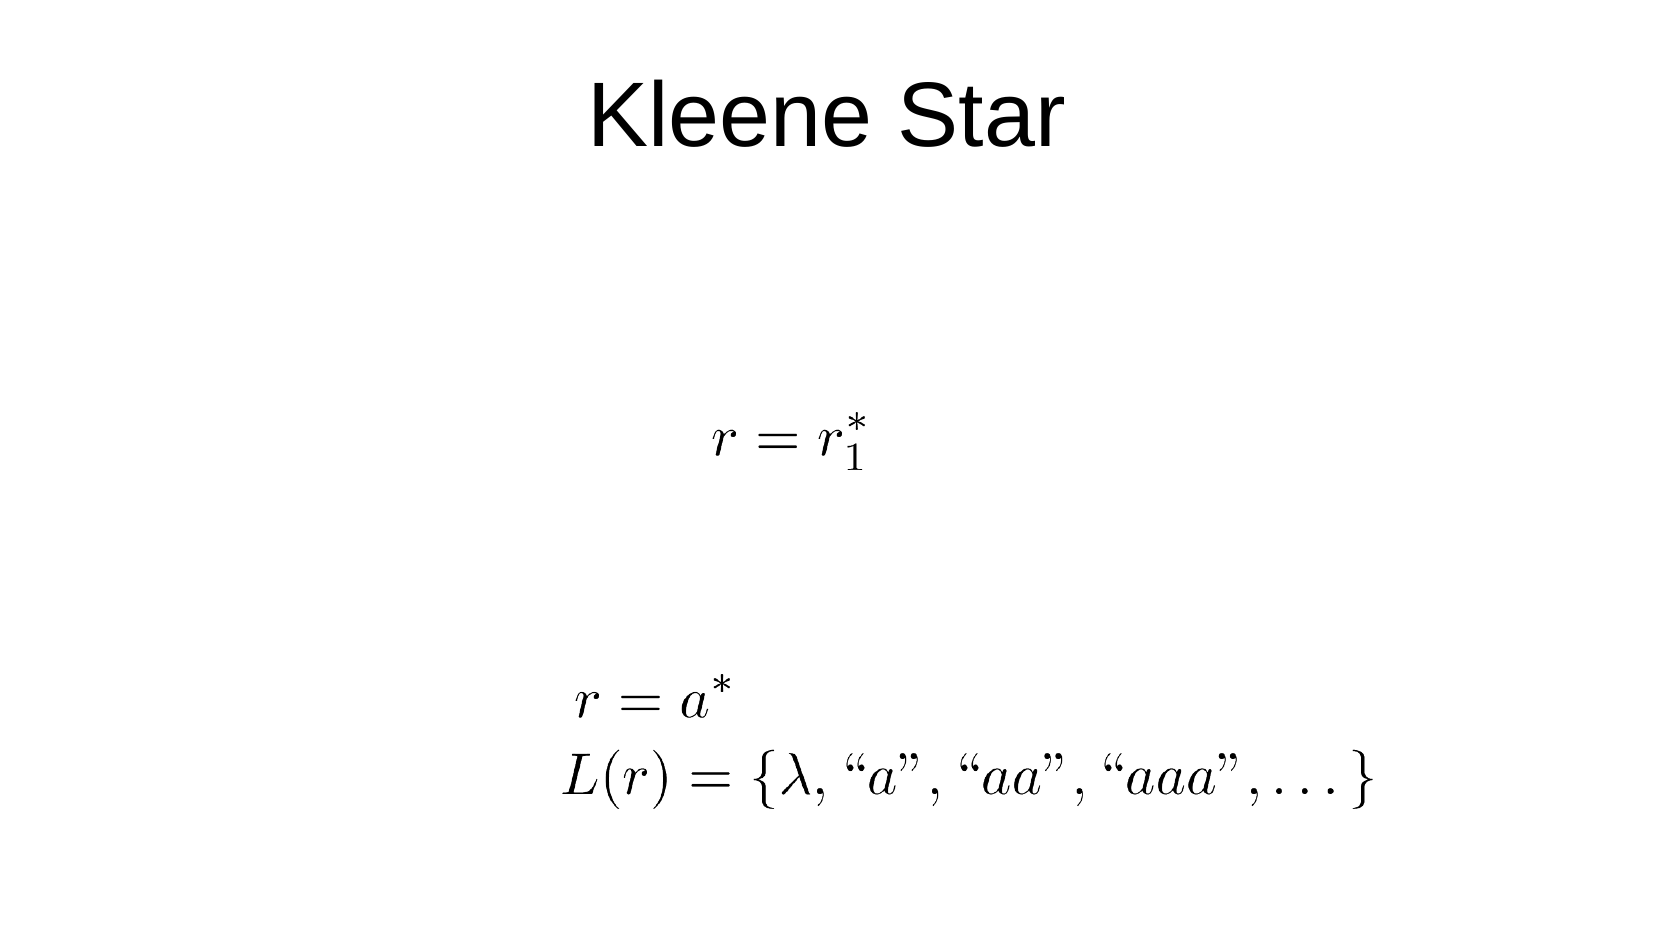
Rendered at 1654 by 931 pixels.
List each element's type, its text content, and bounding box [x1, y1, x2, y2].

picture [575, 674, 730, 718]
picture [562, 749, 1373, 809]
title Kleene Star [82, 37, 1571, 193]
picture [712, 412, 865, 470]
